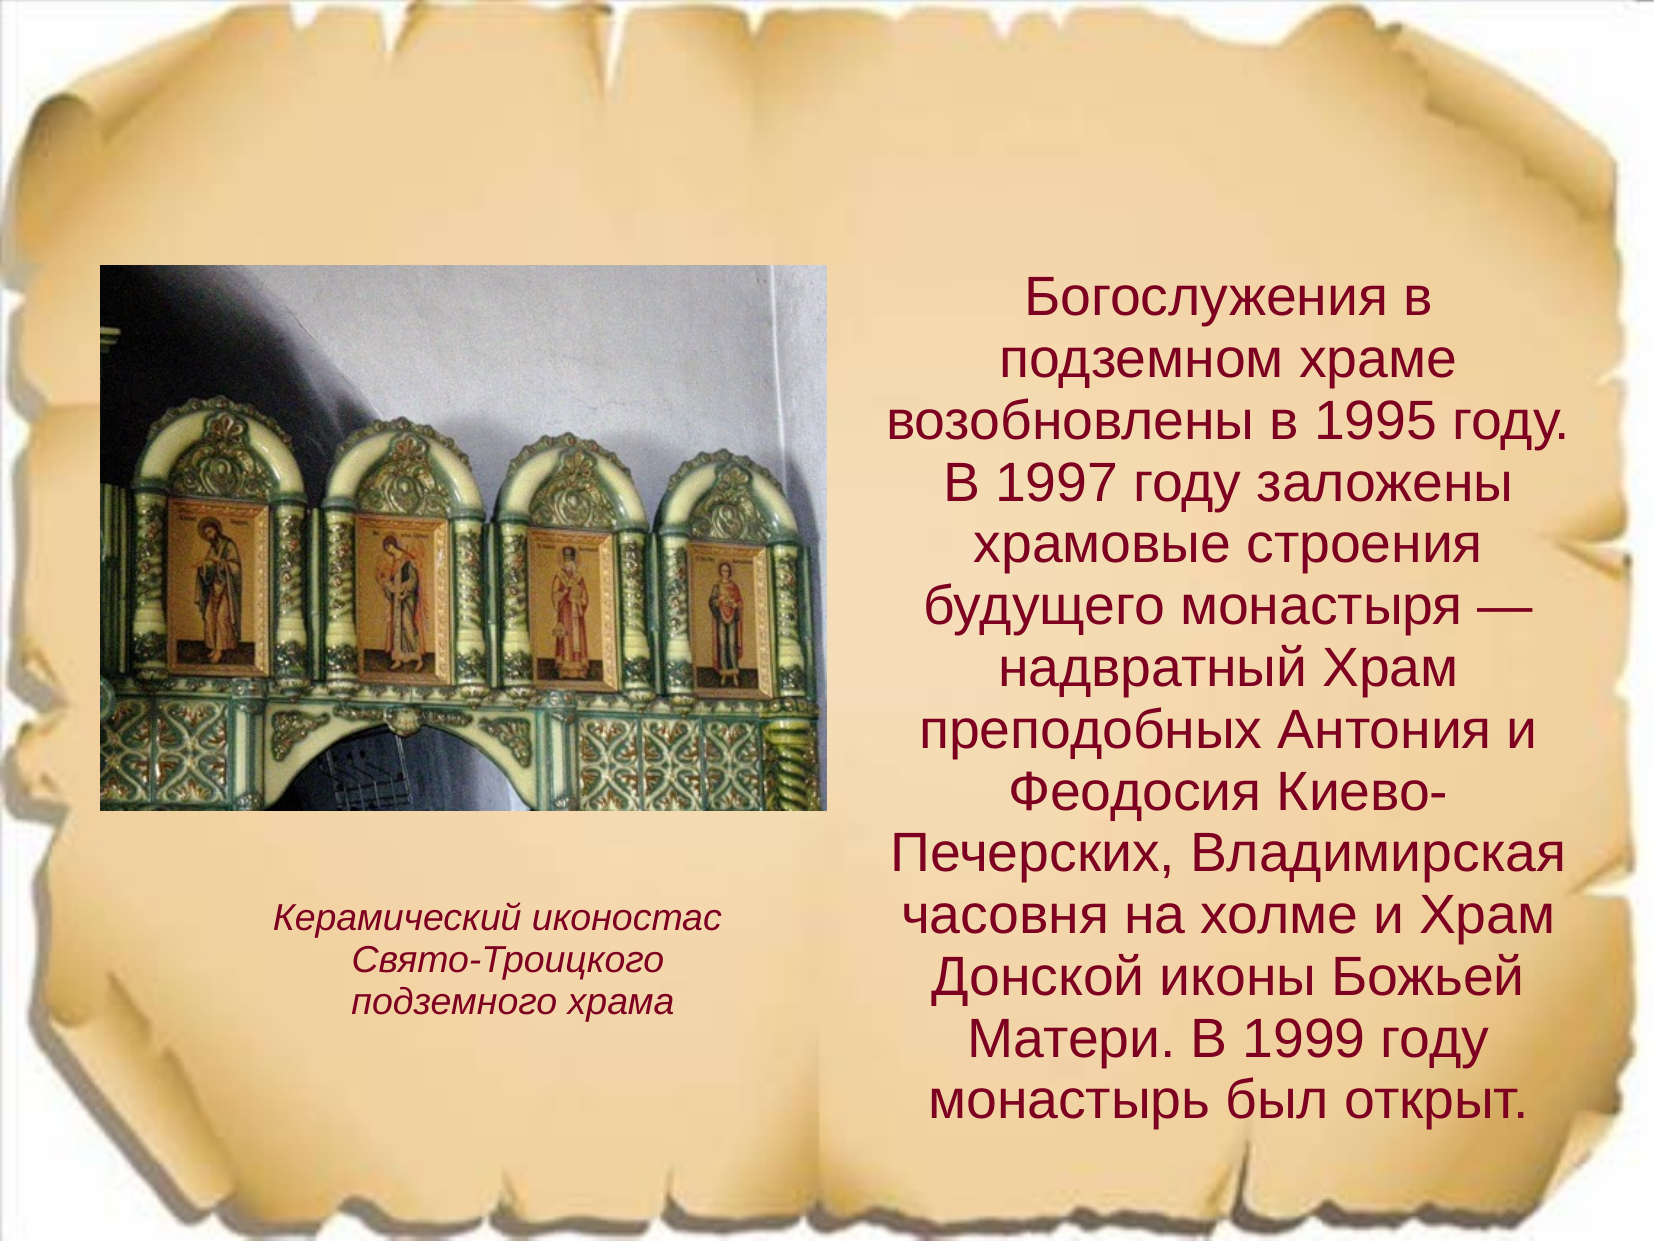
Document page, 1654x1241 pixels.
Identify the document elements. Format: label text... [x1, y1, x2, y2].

title Керамический иконостас Свято-Троицкого подземного храма [0, 855, 885, 1063]
picture [0, 0, 1654, 1241]
list Богослужения в подземном храме возобновлены в 1995 году. В 1997 году заложены храмовые строения будущего монастыря ― надвратный Храм преподобных Антония и Феодосия Киево-Печерских, Владимирская часовня на холме и Храм Донской иконы Божьей Матери. В 1999 году монастырь был открыт. [885, 265, 1572, 1152]
